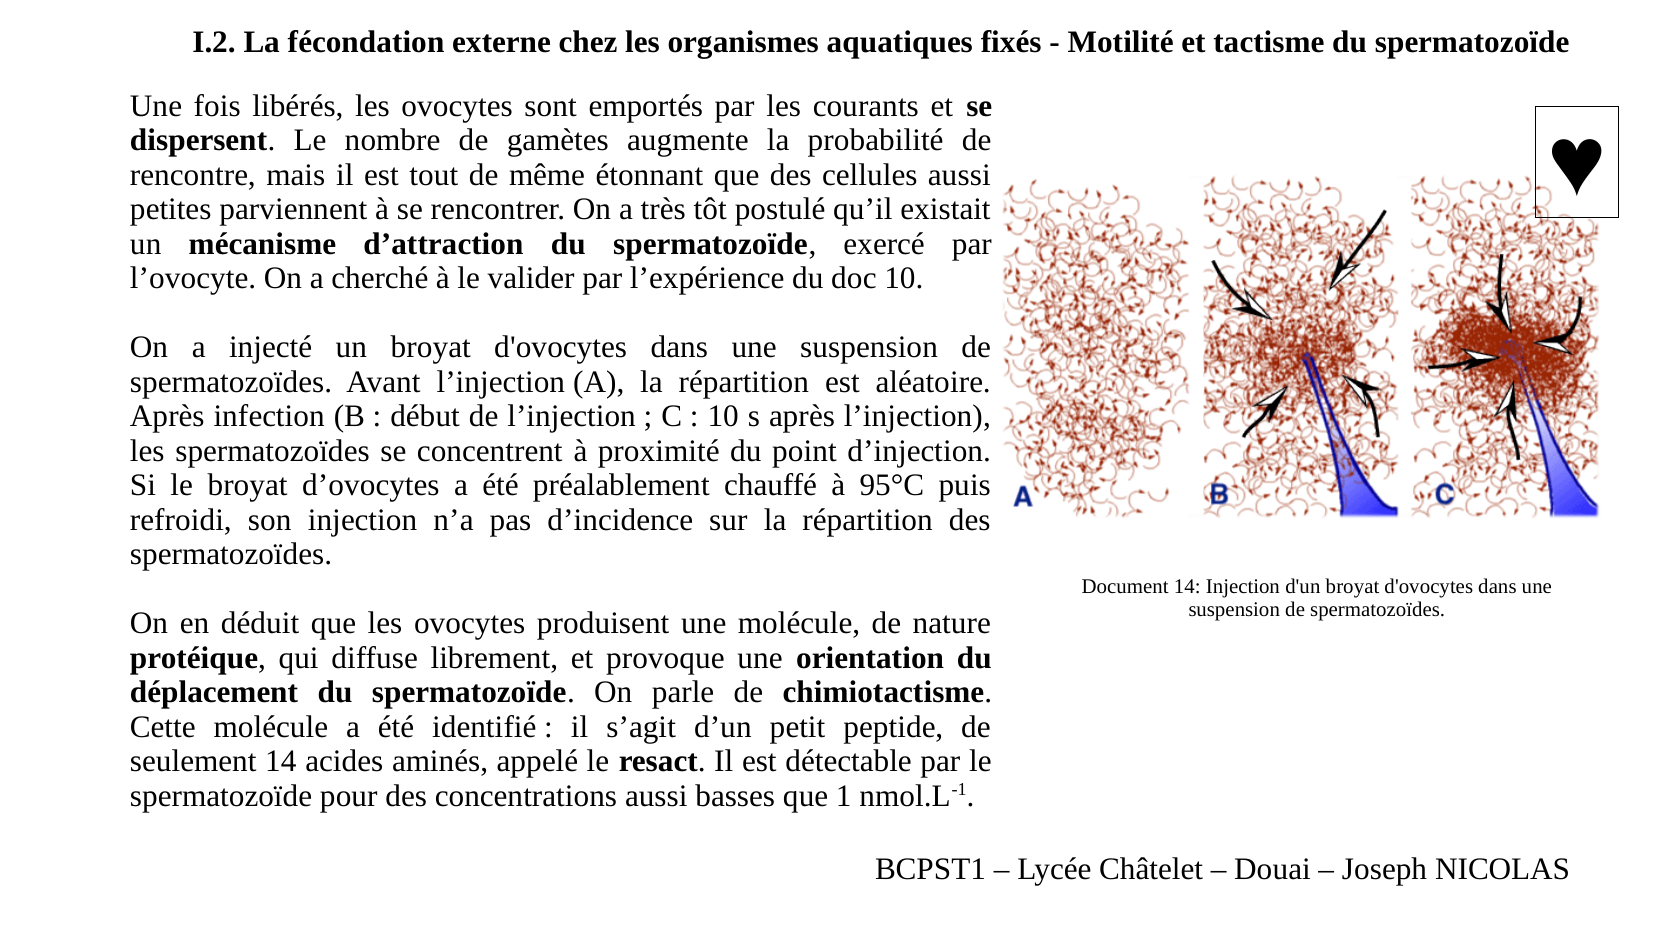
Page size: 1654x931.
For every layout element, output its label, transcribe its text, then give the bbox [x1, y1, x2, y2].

text_box I.2. La fécondation externe chez les organismes aquatiques fixés - Motilité et tactisme du spermatozoïde [165, 5, 1572, 78]
picture [1001, 173, 1601, 520]
text_box BCPST1 – Lycée Châtelet – Douai – Joseph NICOLAS [637, 832, 1571, 905]
text_box Une fois libérés, les ovocytes sont emportés par les courants et se dispersent. Le nombre de gamètes augmente la probabilité de rencontre, mais il est tout de même étonnant que des cellules aussi petites parviennent à se rencontrer. On a très tôt postulé qu’il existait un mécanisme d’attraction du spermatozoïde, exercé par l’ovocyte. On a cherché à le valider par l’expérience du doc 10. On a injecté un broyat d'ovocytes dans une suspension de spermatozoïdes. Avant l’injection (A), la répartition est aléatoire. Après infection (B : début de l’injection ; C : 10 s après l’injection), les spermatozoïdes se concentrent à proximité du point d’injection. Si le broyat d’ovocytes a été préalablement chauffé à 95°C puis refroidi, son injection n’a pas d’incidence sur la répartition des spermatozoïdes. On en déduit que les ovocytes produisent une molécule, de nature protéique, qui diffuse librement, et provoque une orientation du déplacement du spermatozoïde. On parle de chimiotactisme. Cette molécule a été identifié : il s’agit d’un petit peptide, de seulement 14 acides aminés, appelé le resact. Il est détectable par le spermatozoïde pour des concentrations aussi basses que 1 nmol.L-1. [129, 88, 993, 813]
text_box ♥ [1535, 106, 1619, 218]
text_box Document 14: Injection d'un broyat d'ovocytes dans une suspension de spermatozoïdes. [1062, 540, 1571, 656]
